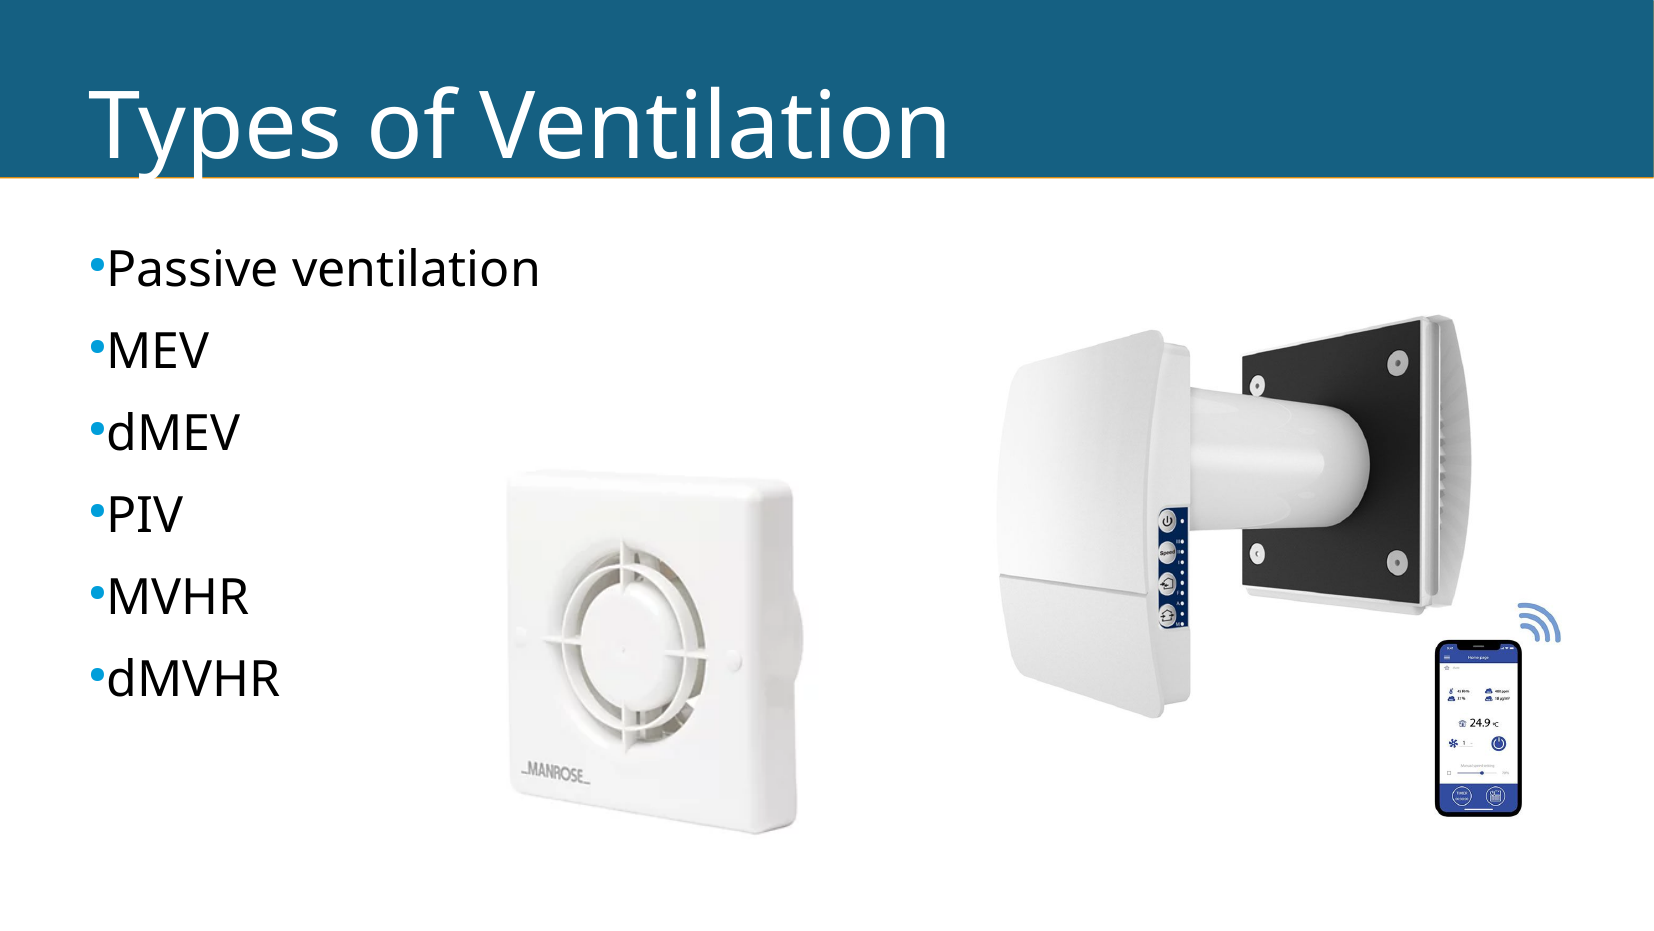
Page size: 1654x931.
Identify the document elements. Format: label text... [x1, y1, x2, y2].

title Types of Ventilation [88, 14, 1565, 178]
list Passive ventilation MEV dMEV PIV MVHR dMVHR [88, 236, 1565, 813]
picture [959, 221, 1595, 857]
picture [442, 813, 857, 857]
